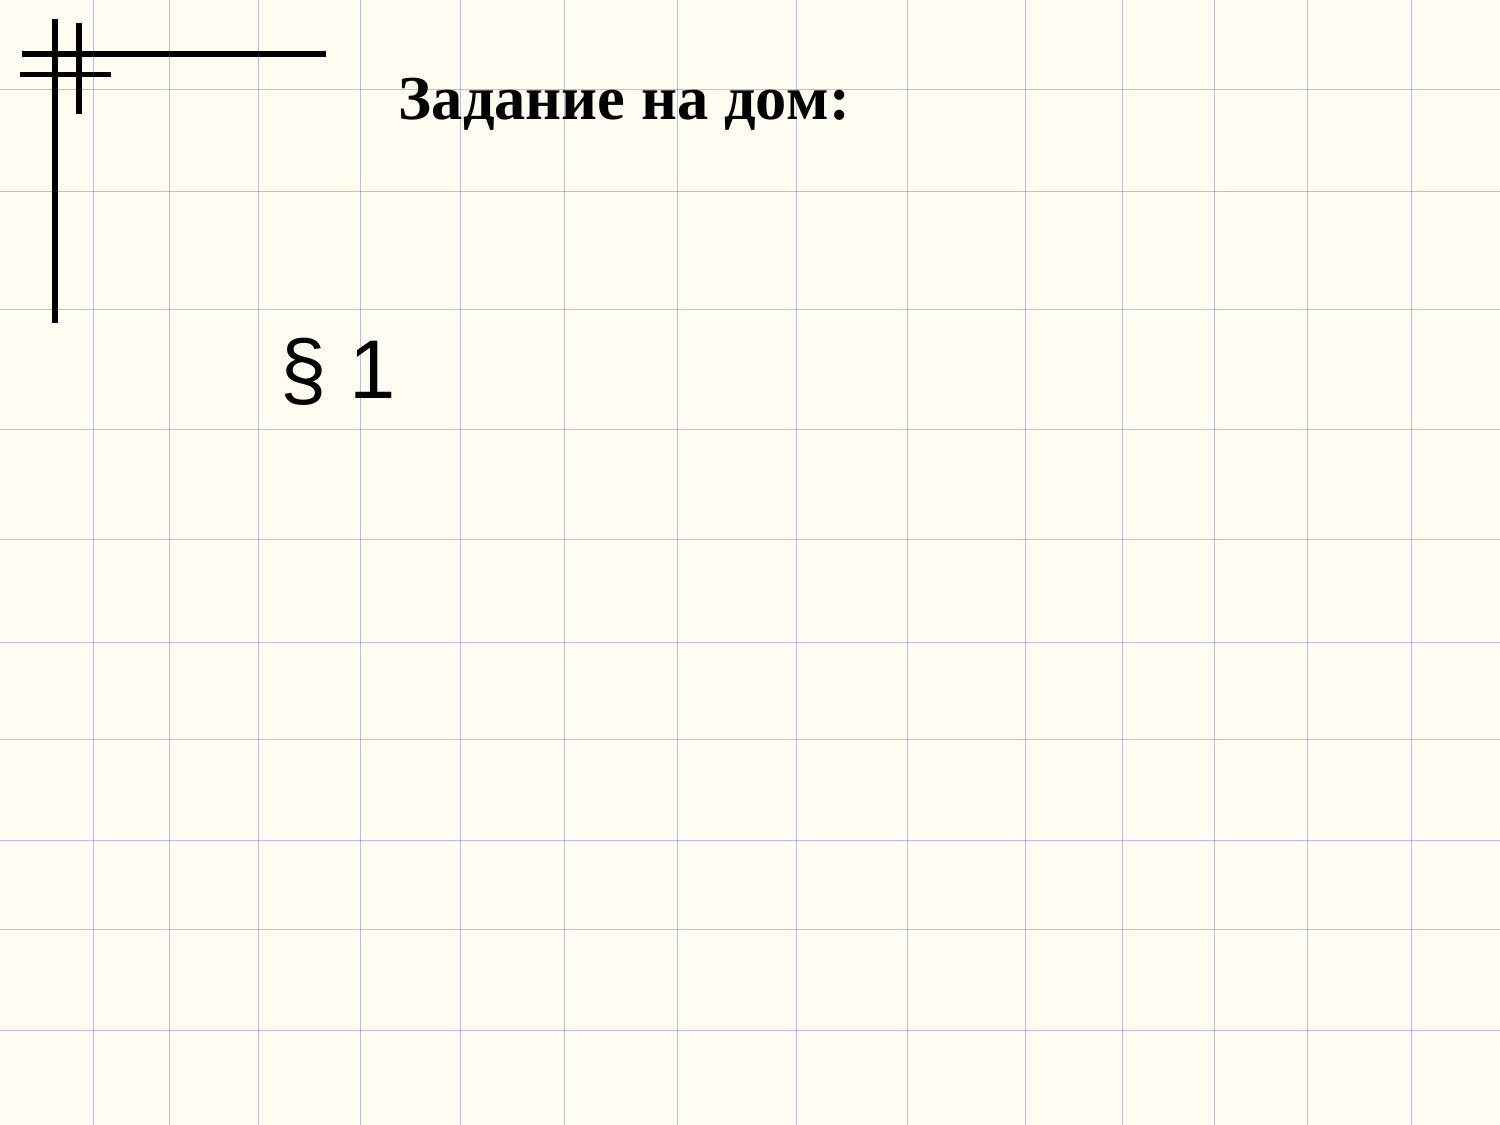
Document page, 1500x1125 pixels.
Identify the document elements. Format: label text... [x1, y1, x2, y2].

text_box § 1 [265, 308, 1222, 443]
title Задание на дом: [354, 49, 1426, 127]
